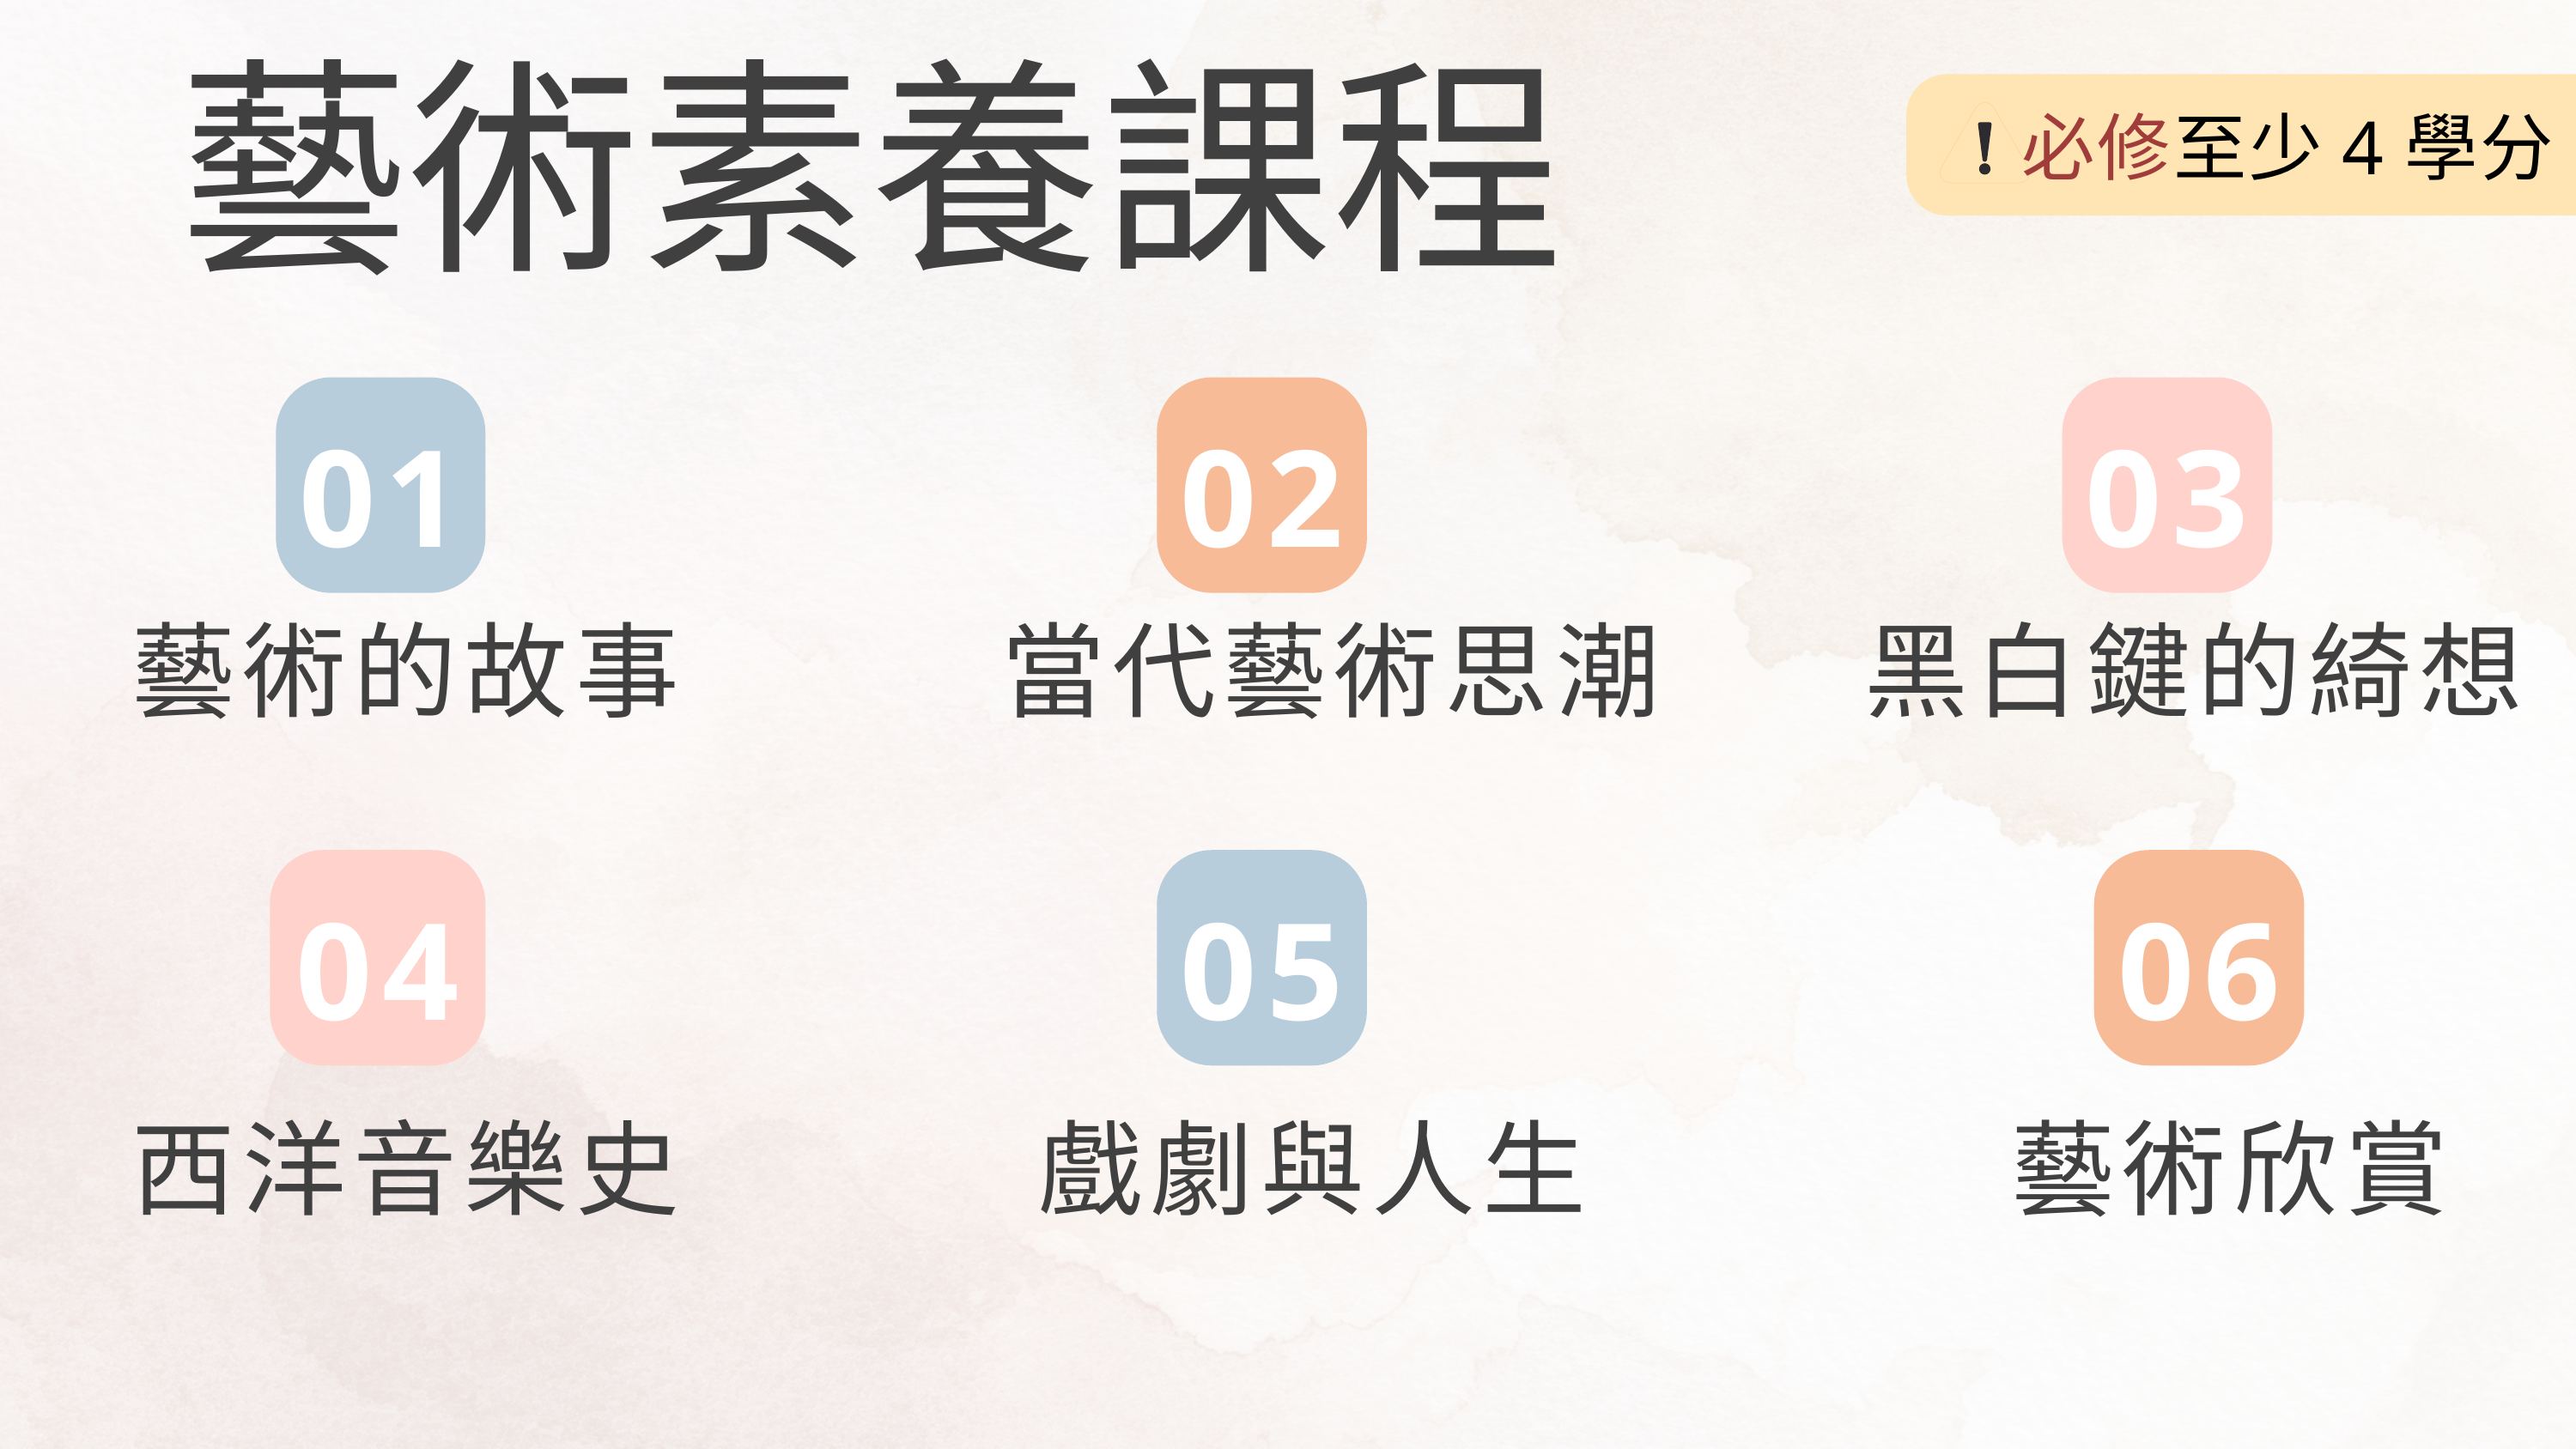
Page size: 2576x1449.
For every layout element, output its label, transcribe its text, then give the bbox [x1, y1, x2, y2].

text_box 藝術素養課程 [172, 23, 1571, 303]
text_box [0, 0, 2576, 1449]
text_box 戲劇與人生 [1010, 1112, 1616, 1230]
text_box 04 [270, 890, 486, 1066]
text_box 05 [1157, 890, 1367, 1066]
text_box 必修至少4學分 [1937, 77, 2576, 189]
text_box 藝術的故事 [102, 614, 709, 732]
text_box 01 [276, 417, 486, 593]
text_box 黑白鍵的綺想 [1833, 614, 2555, 732]
text_box 西洋音樂史 [102, 1112, 709, 1230]
text_box 當代藝術思潮 [954, 614, 1707, 732]
text_box 03 [2062, 417, 2273, 593]
text_box 藝術欣賞 [1987, 1112, 2474, 1230]
text_box 02 [1157, 417, 1367, 593]
text_box 06 [2093, 890, 2305, 1066]
